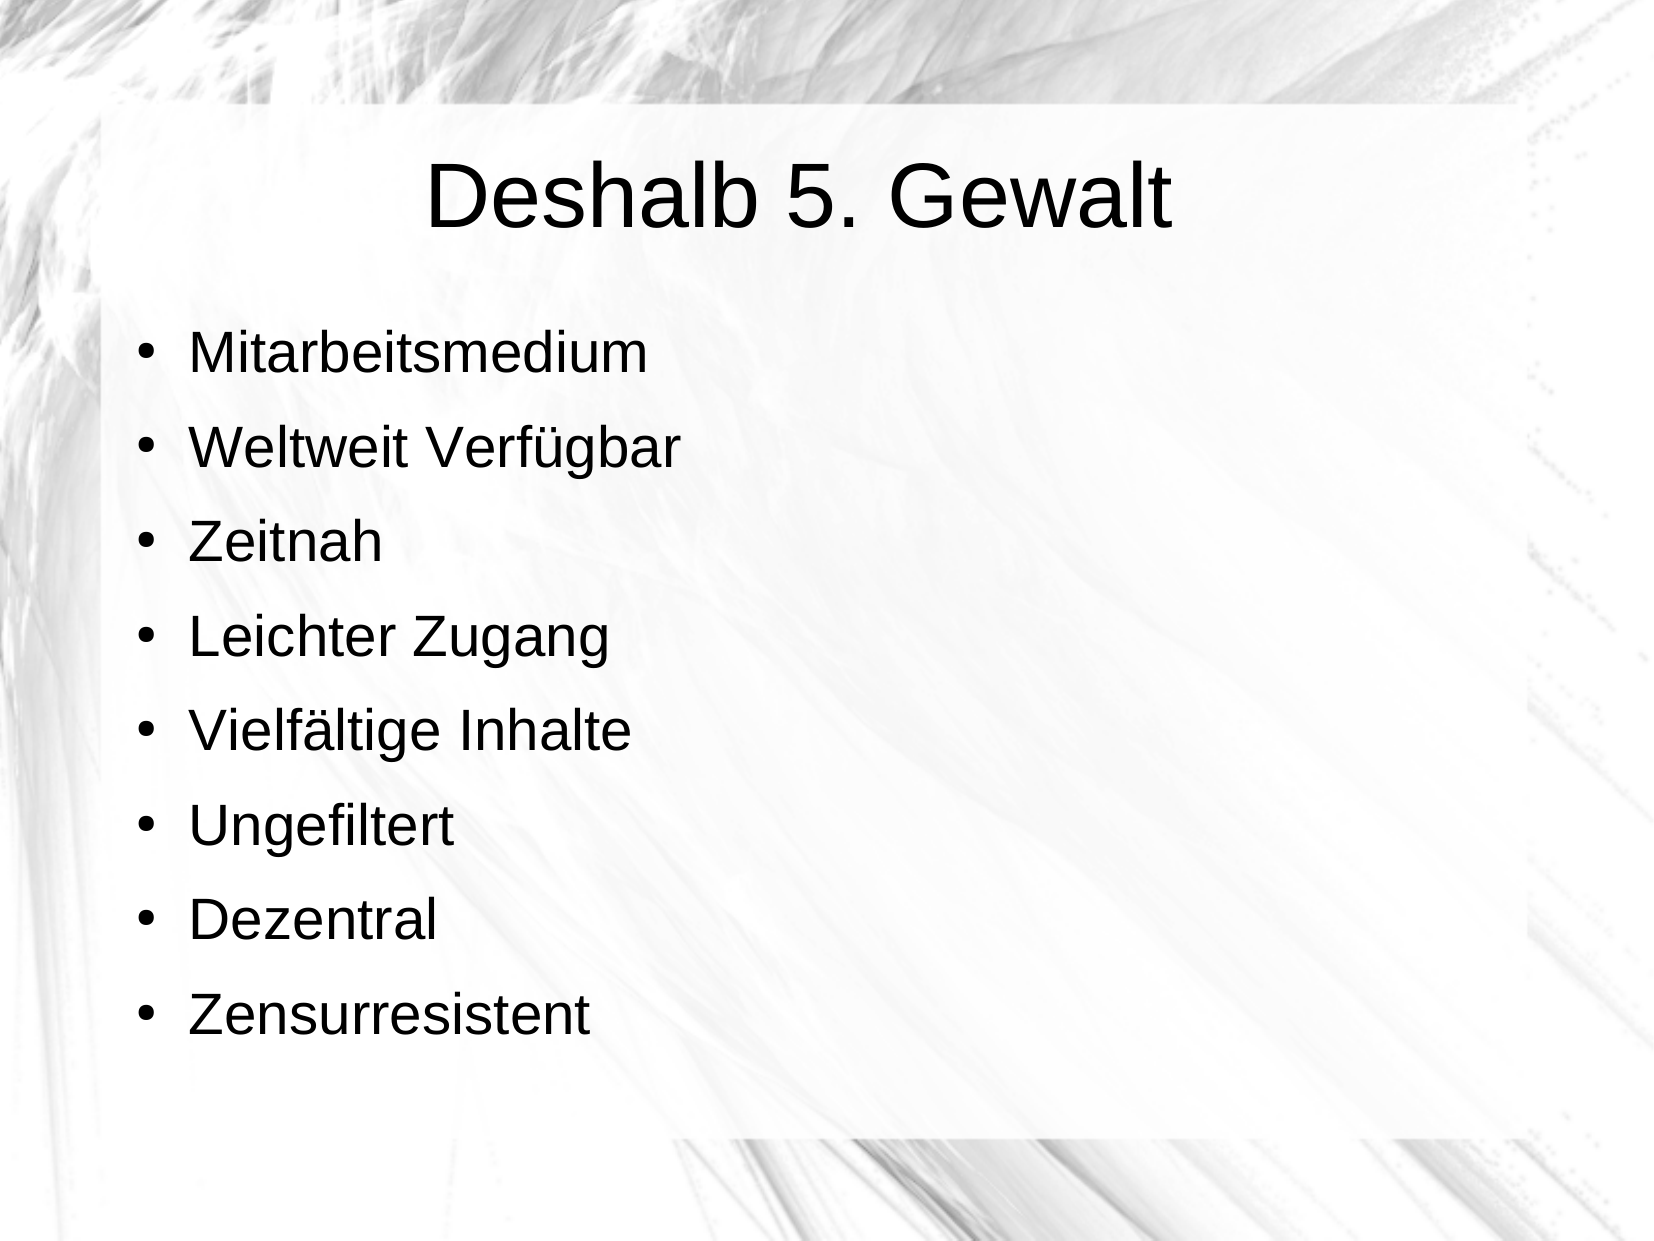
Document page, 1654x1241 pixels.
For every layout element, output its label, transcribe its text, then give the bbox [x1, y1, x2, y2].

title Deshalb 5. Gewalt [118, 112, 1506, 281]
list Mitarbeitsmedium Weltweit Verfügbar Zeitnah Leichter Zugang Vielfältige Inhalte Ungefiltert Dezentral Zensurresistent [118, 319, 1571, 1124]
picture [0, 0, 1654, 1241]
